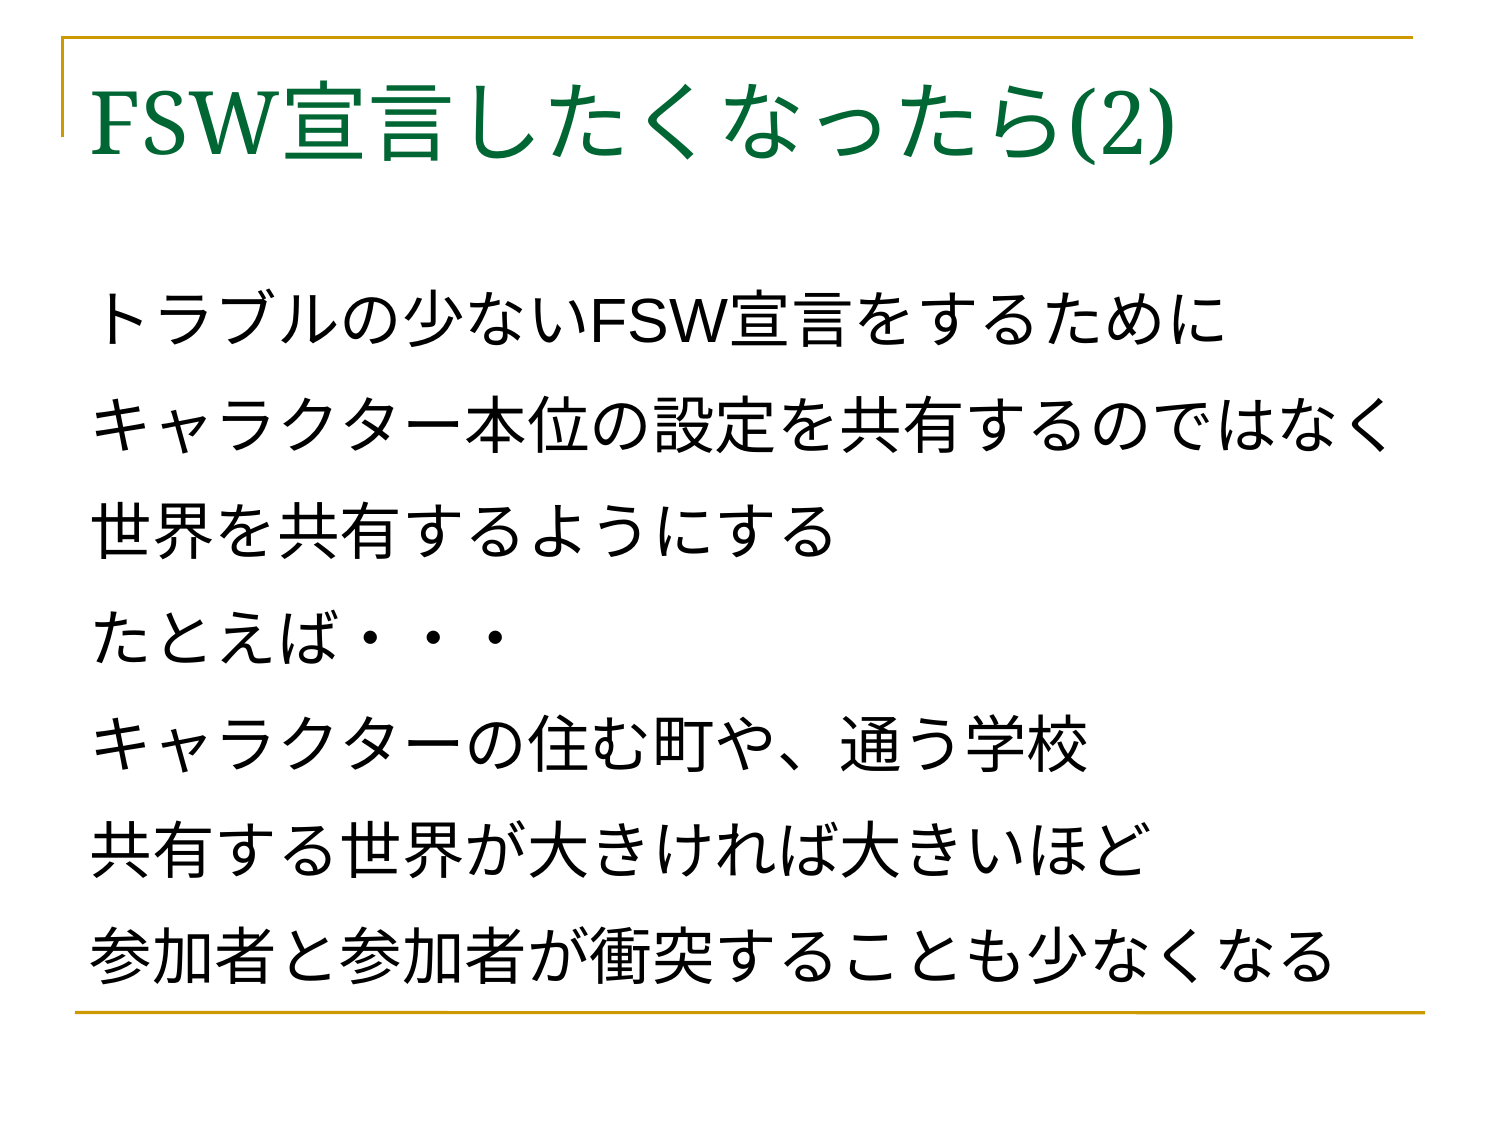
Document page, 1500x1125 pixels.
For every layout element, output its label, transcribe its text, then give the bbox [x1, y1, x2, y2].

title FSW宣言したくなったら(2)‏ [75, 45, 1426, 233]
list トラブルの少ないFSW宣言をするために キャラクター本位の設定を共有するのではなく 世界を共有するようにする たとえば・・・ キャラクターの住む町や、通う学校 共有する世界が大きければ大きいほど 参加者と参加者が衝突することも少なくなる [75, 262, 1426, 1006]
